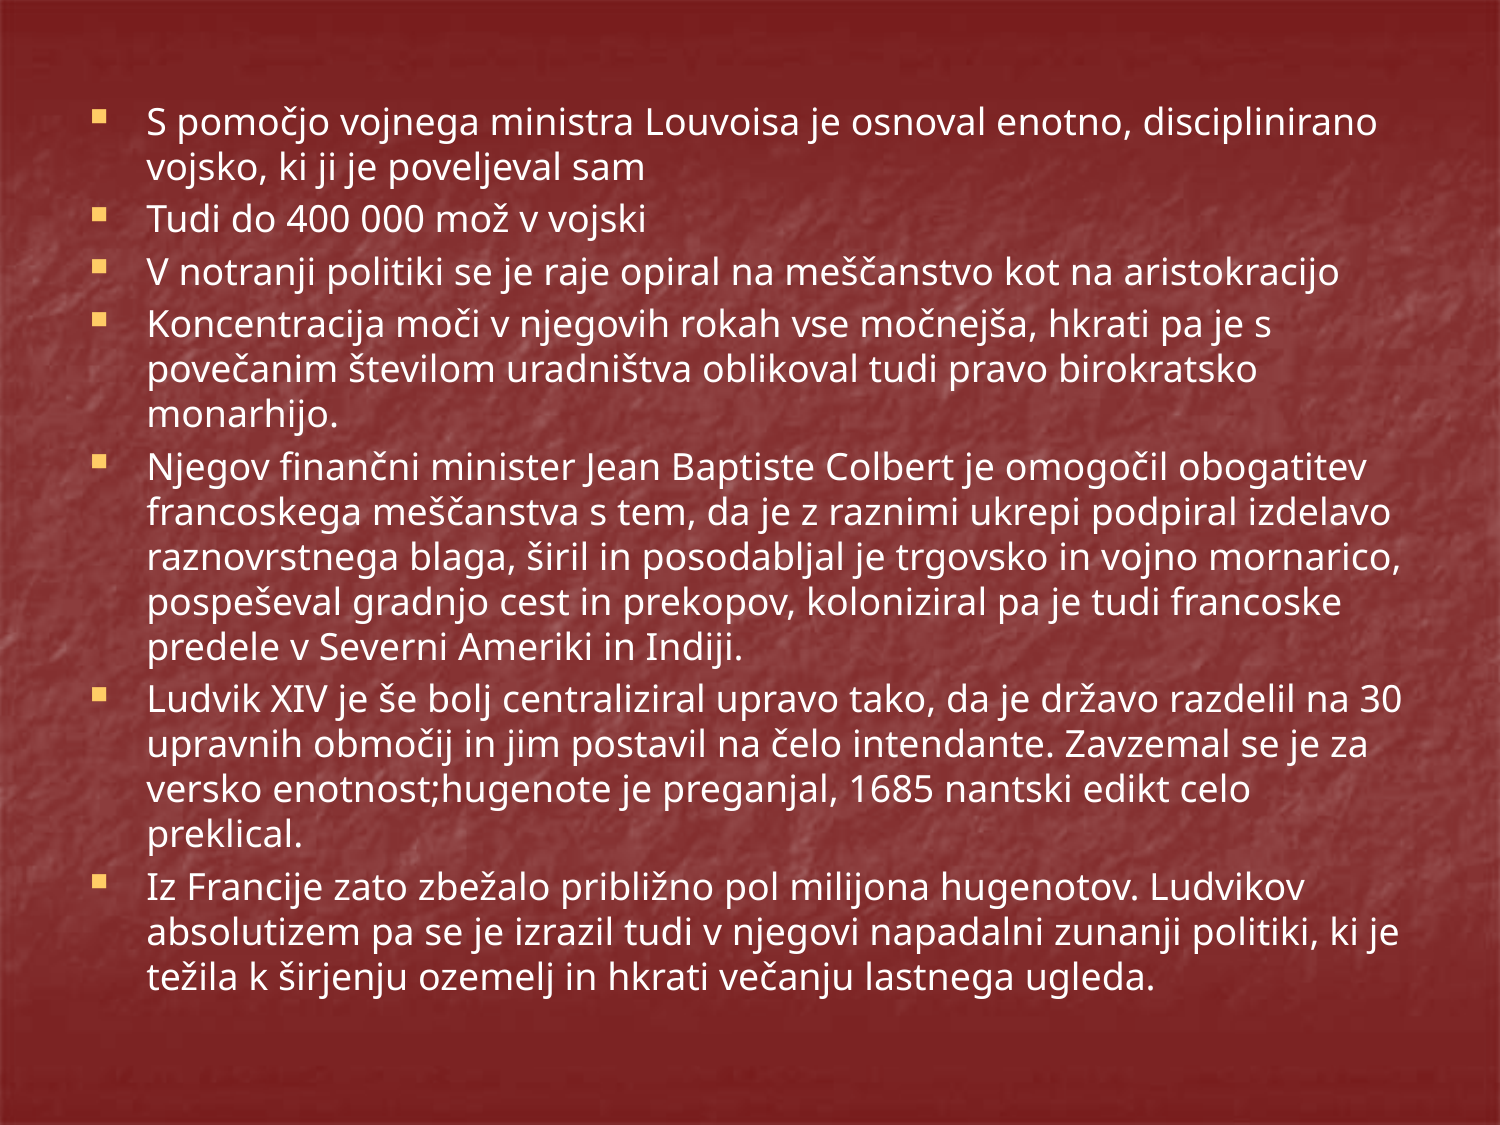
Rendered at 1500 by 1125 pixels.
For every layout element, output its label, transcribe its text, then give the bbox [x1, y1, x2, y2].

list S pomočjo vojnega ministra Louvoisa je osnoval enotno, disciplinirano vojsko, ki ji je poveljeval sam Tudi do 400 000 mož v vojski V notranji politiki se je raje opiral na meščanstvo kot na aristokracijo Koncentracija moči v njegovih rokah vse močnejša, hkrati pa je s povečanim številom uradništva oblikoval tudi pravo birokratsko monarhijo. Njegov finančni minister Jean Baptiste Colbert je omogočil obogatitev francoskega meščanstva s tem, da je z raznimi ukrepi podpiral izdelavo raznovrstnega blaga, širil in posodabljal je trgovsko in vojno mornarico, pospeševal gradnjo cest in prekopov, koloniziral pa je tudi francoske predele v Severni Ameriki in Indiji. Ludvik XIV je še bolj centraliziral upravo tako, da je državo razdelil na 30 upravnih območij in jim postavil na čelo intendante. Zavzemal se je za versko enotnost;hugenote je preganjal, 1685 nantski edikt celo preklical. Iz Francije zato zbežalo približno pol milijona hugenotov. Ludvikov absolutizem pa se je izrazil tudi v njegovi napadalni zunanji politiki, ki je težila k širjenju ozemelj in hkrati večanju lastnega ugleda. [75, 90, 1425, 1000]
picture [0, 0, 1500, 1125]
